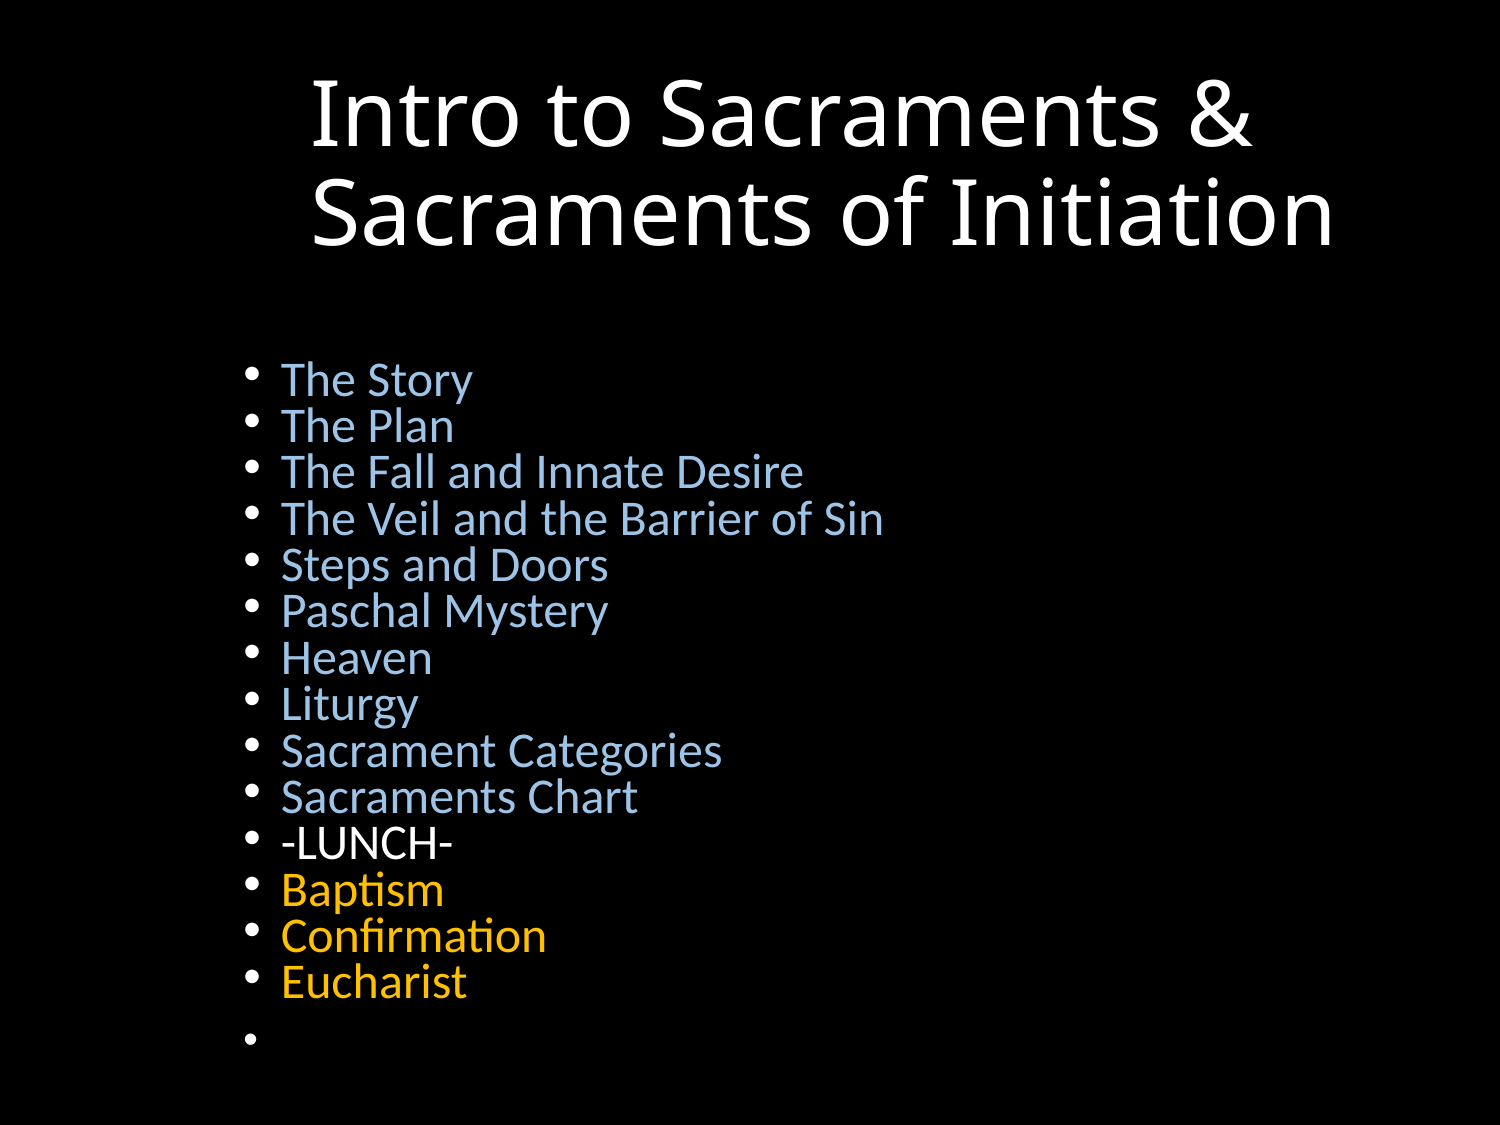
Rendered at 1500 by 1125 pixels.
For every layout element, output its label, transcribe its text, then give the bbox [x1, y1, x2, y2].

list The Story The Plan The Fall and Innate Desire The Veil and the Barrier of Sin Steps and Doors Paschal Mystery Heaven Liturgy Sacrament Categories Sacraments Chart -LUNCH- Baptism Confirmation Eucharist [78, 299, 1397, 1062]
title Intro to Sacraments & Sacraments of Initiation [295, 57, 1500, 276]
